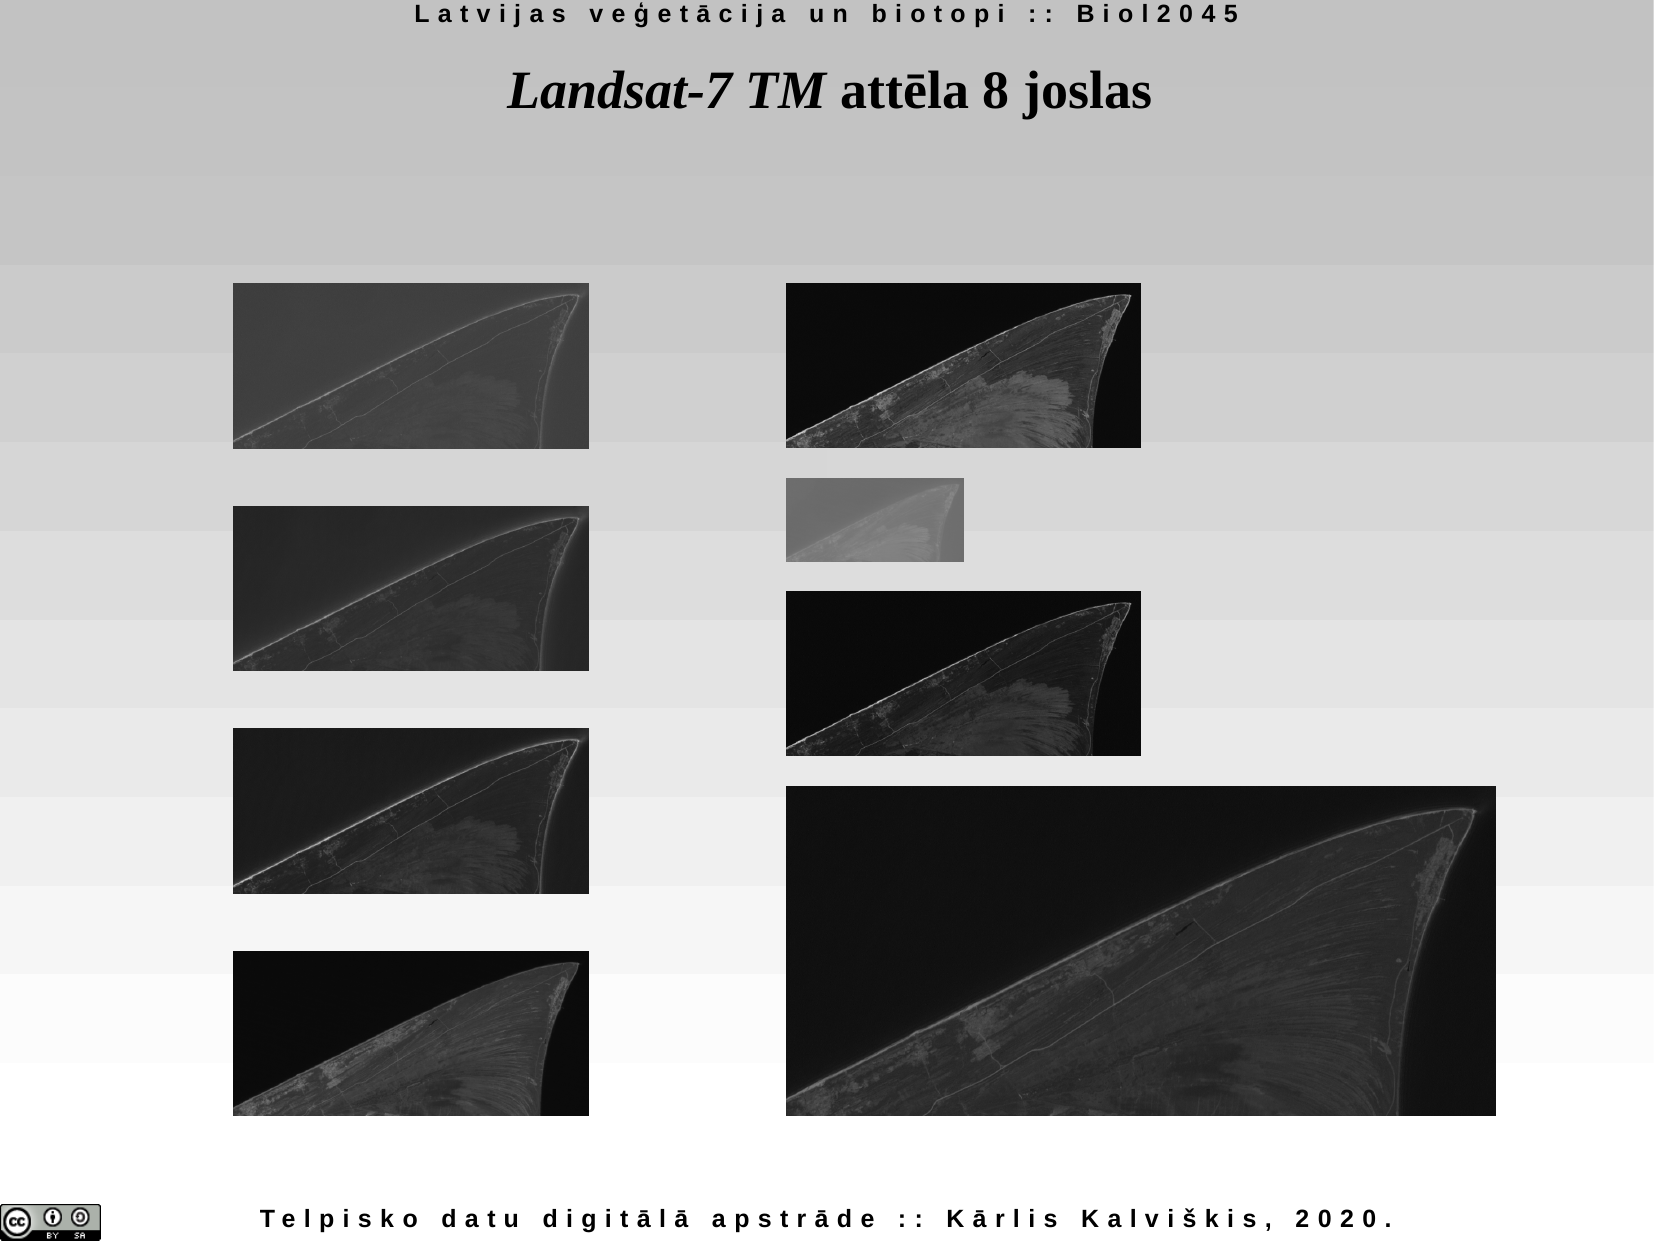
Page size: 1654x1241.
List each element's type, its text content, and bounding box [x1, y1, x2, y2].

title Landsat-7 TM attēla 8 joslas [34, 61, 1626, 296]
picture [0, 0, 1654, 1241]
